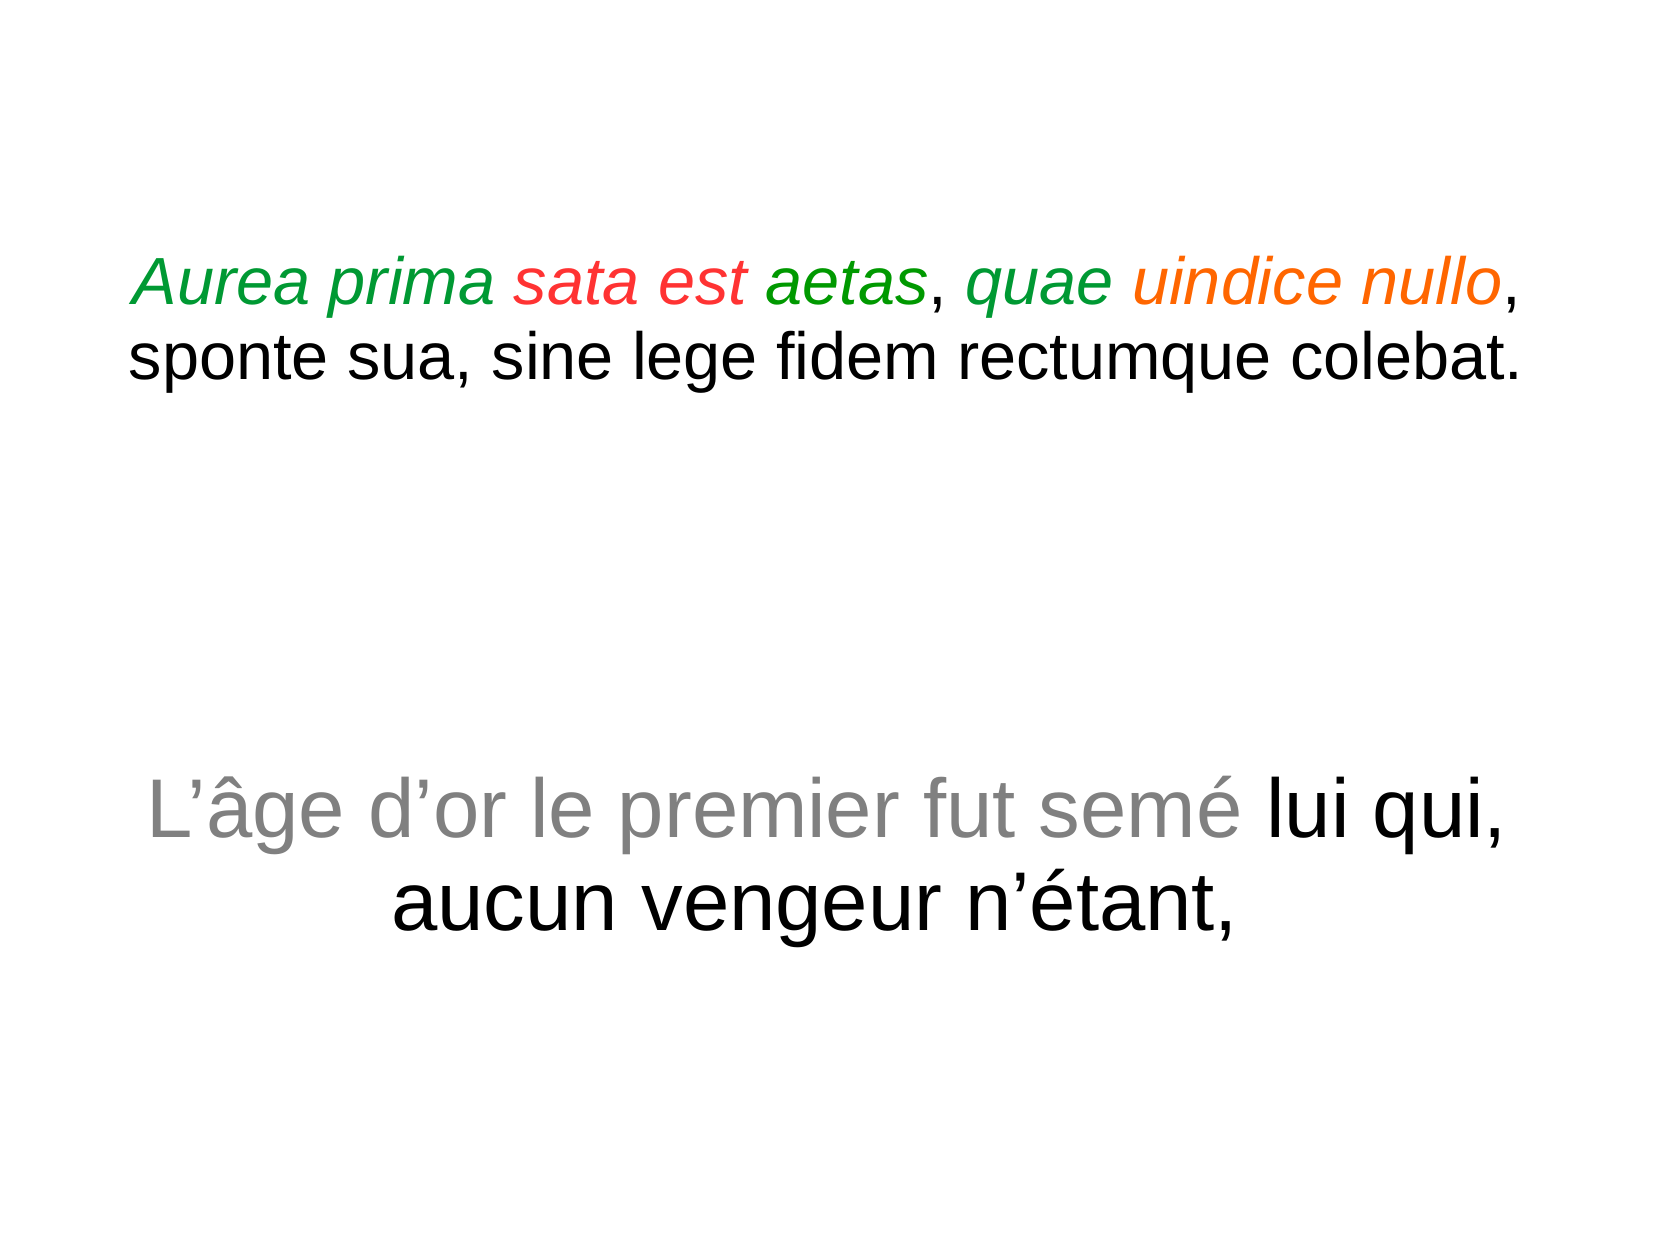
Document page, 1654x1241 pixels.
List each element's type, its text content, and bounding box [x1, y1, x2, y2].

subtitle L’âge d’or le premier fut semé lui qui, aucun vengeur n’étant, [82, 602, 1571, 1109]
title Aurea prima sata est aetas, quae uindice nullo, sponte sua, sine lege fidem rectumque colebat. [47, 35, 1607, 603]
